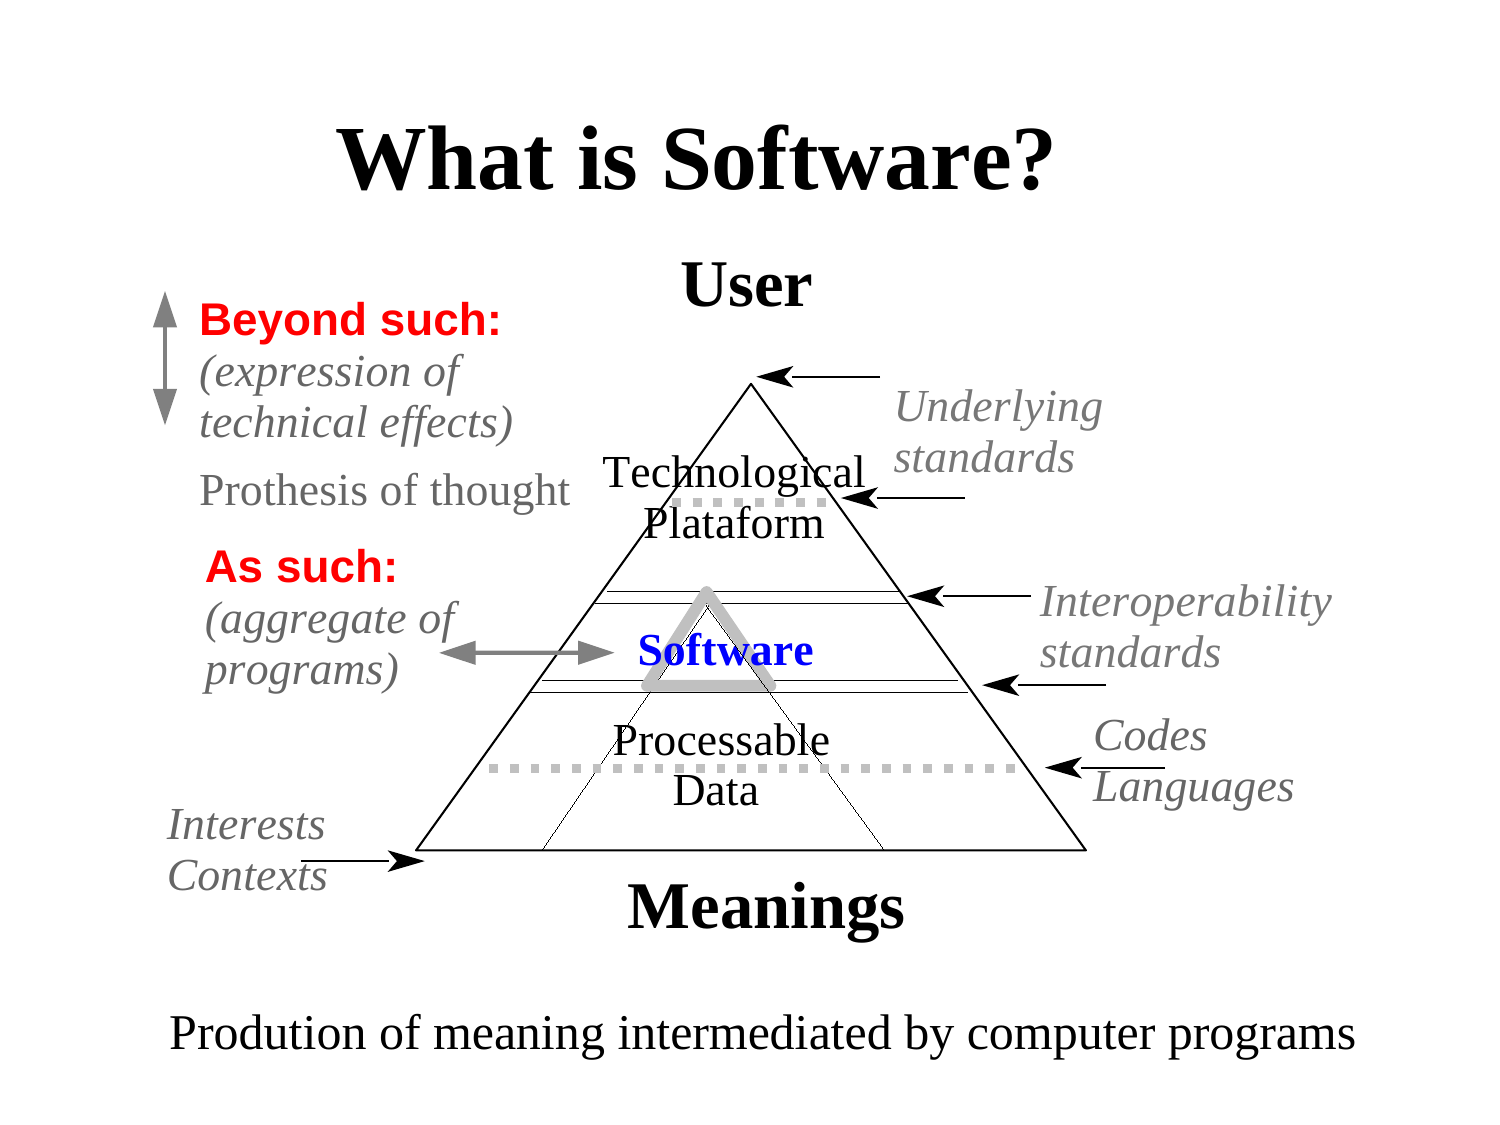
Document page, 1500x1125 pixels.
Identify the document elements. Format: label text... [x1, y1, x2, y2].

text_box Interoperability standards [1024, 567, 1431, 703]
text_box Codes Languages [1078, 701, 1354, 833]
text_box Software [622, 617, 852, 691]
text_box [459, 566, 1086, 851]
text_box Interests Contexts [151, 790, 655, 926]
title What is Software? [138, 65, 1371, 253]
text_box Meanings [377, 861, 1157, 952]
text_box User [469, 239, 1024, 329]
text_box Beyond such: (expression of technical effects) Prothesis of thought [184, 286, 605, 524]
text_box Underlying standards [878, 372, 1166, 498]
text_box [712, 383, 790, 438]
text_box Processable Data [586, 706, 846, 824]
text_box Technological Plataform [587, 438, 882, 567]
text_box Prodution of meaning intermediated by computer programs [169, 1004, 1357, 1071]
text_box As such: (aggregate of programs) [189, 533, 500, 711]
